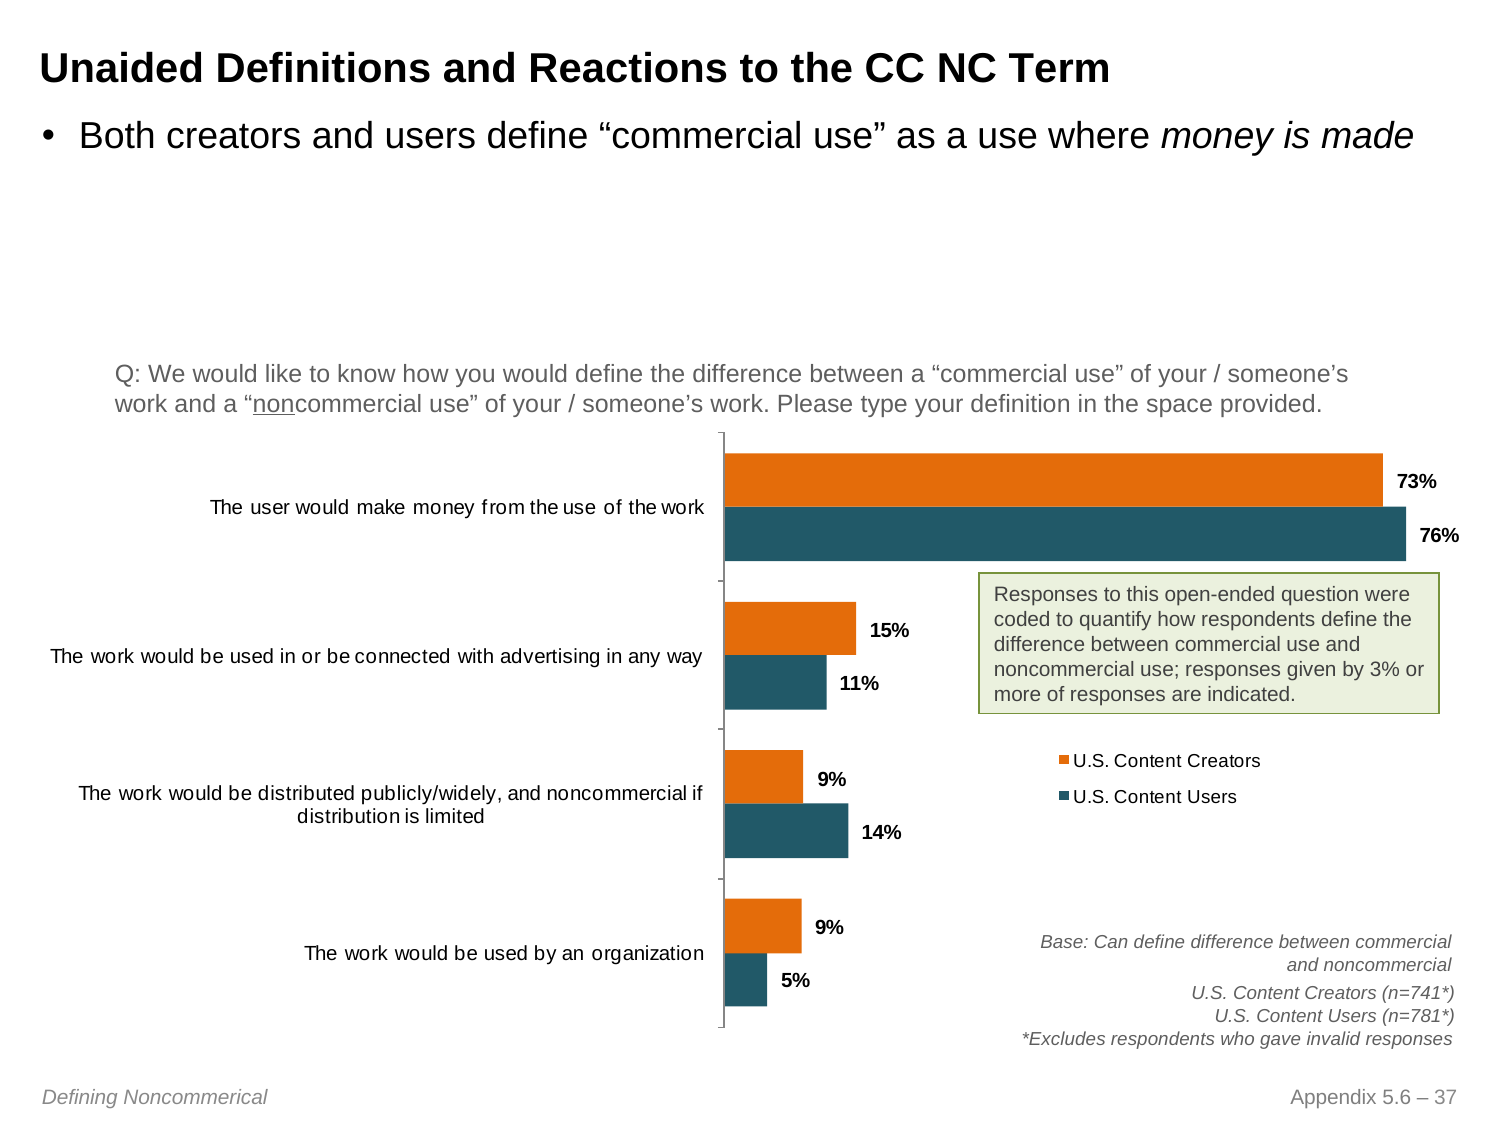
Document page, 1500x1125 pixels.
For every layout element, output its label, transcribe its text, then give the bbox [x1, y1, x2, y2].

text_box Q: We would like to know how you would define the difference between a “commercial use” of your / someone’s work and a “noncommercial use” of your / someone’s work. Please type your definition in the space provided. [99, 349, 1377, 426]
text_box Defining Noncommerical [27, 1066, 503, 1125]
text_box Unaided Definitions and Reactions to the CC NC Term [24, 27, 1454, 110]
text_box Both creators and users define “commercial use” as a use where money is made [27, 103, 1477, 165]
text_box Base: Can define difference between commercial and noncommercial [1008, 922, 1467, 983]
text_box Responses to this open-ended question were coded to quantify how respondents define the difference between commercial use and noncommercial use; responses given by 3% or more of responses are indicated. [979, 572, 1440, 714]
text_box U.S. Content Creators (n=741*) U.S. Content Users (n=781*) [1011, 973, 1470, 1034]
text_box Appendix 5.6 – <number> [1121, 1066, 1472, 1125]
picture [0, 362, 1469, 1055]
text_box *Excludes respondents who gave invalid responses [908, 1018, 1468, 1057]
